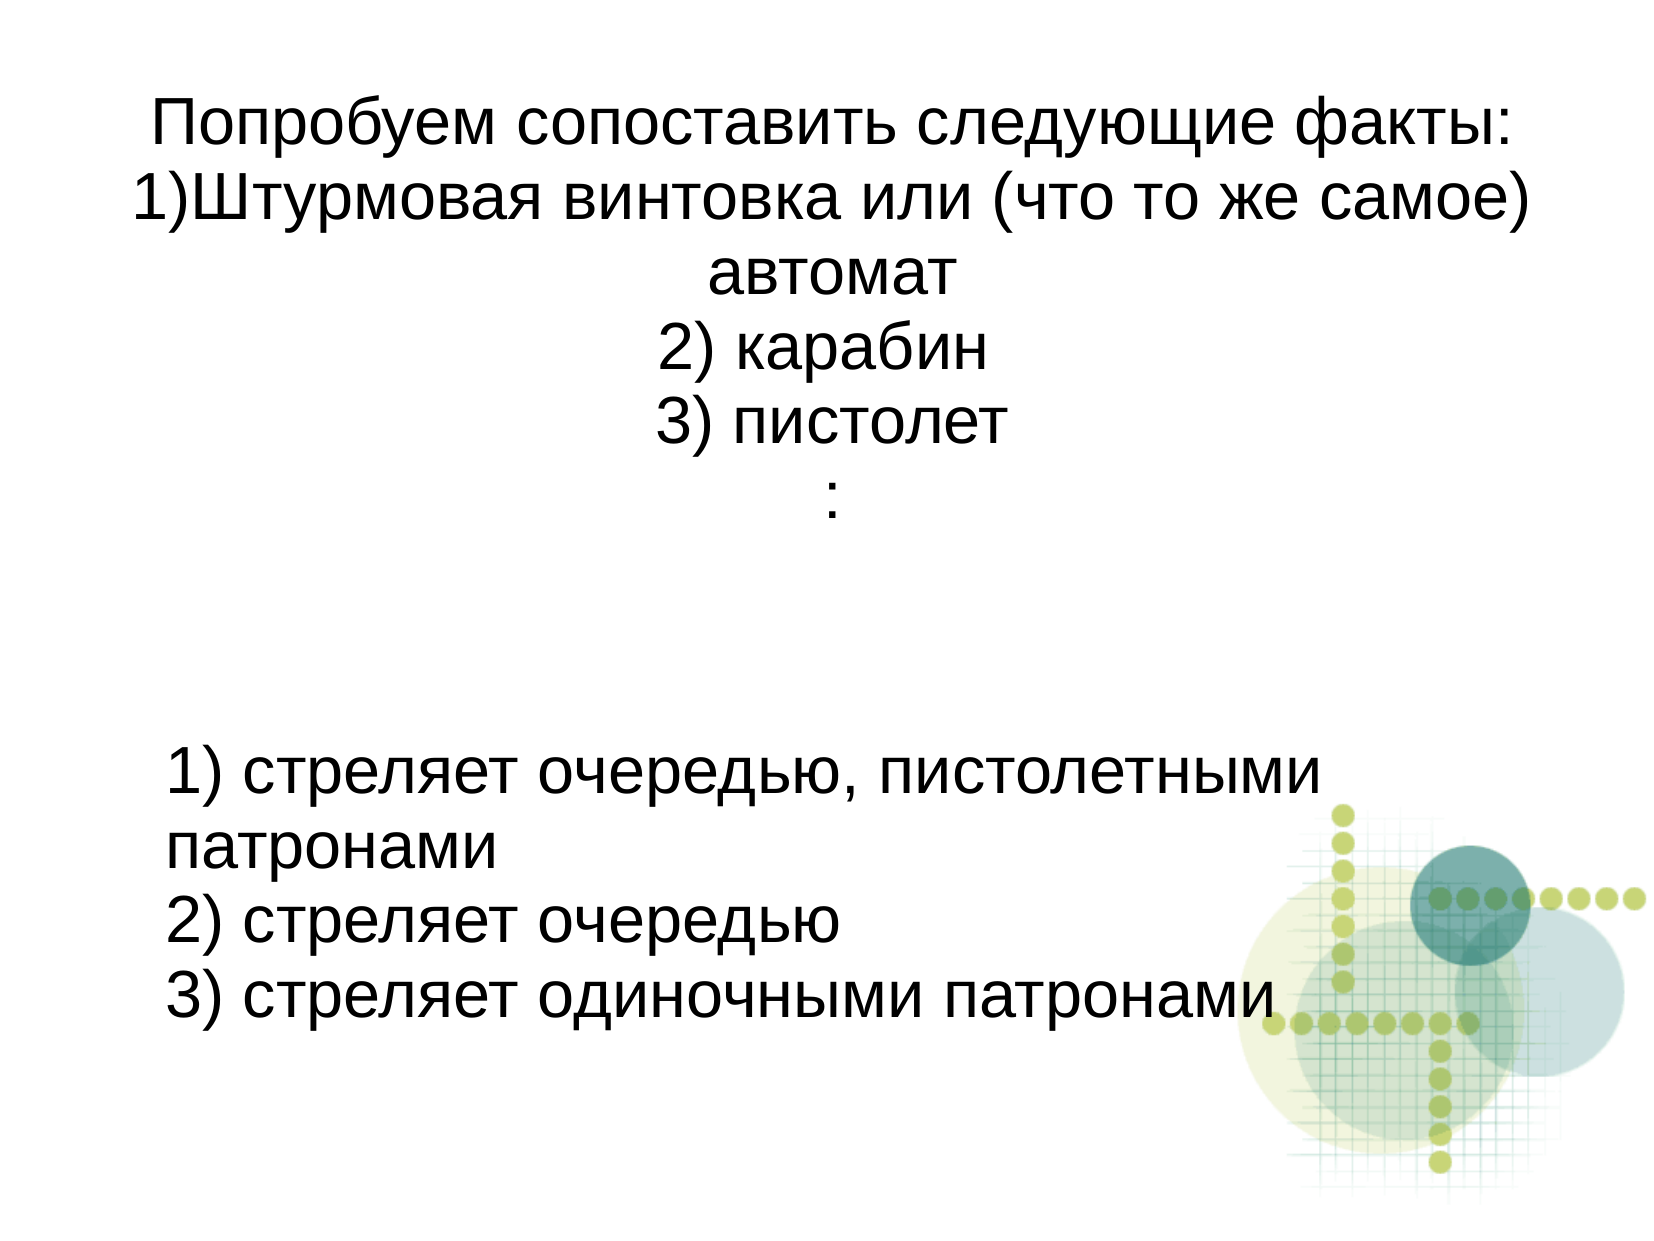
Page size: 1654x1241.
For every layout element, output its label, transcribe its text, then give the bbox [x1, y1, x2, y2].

title Попробуем сопоставить следующие факты: 1)Штурмовая винтовка или (что то же самое) автомат 2) карабин 3) пистолет : [88, 67, 1577, 550]
subtitle 1) стреляет очередью, пистолетными патронами 2) стреляет очередью 3) стреляет одиночными патронами [165, 552, 1654, 1063]
picture [1224, 1063, 1654, 1211]
